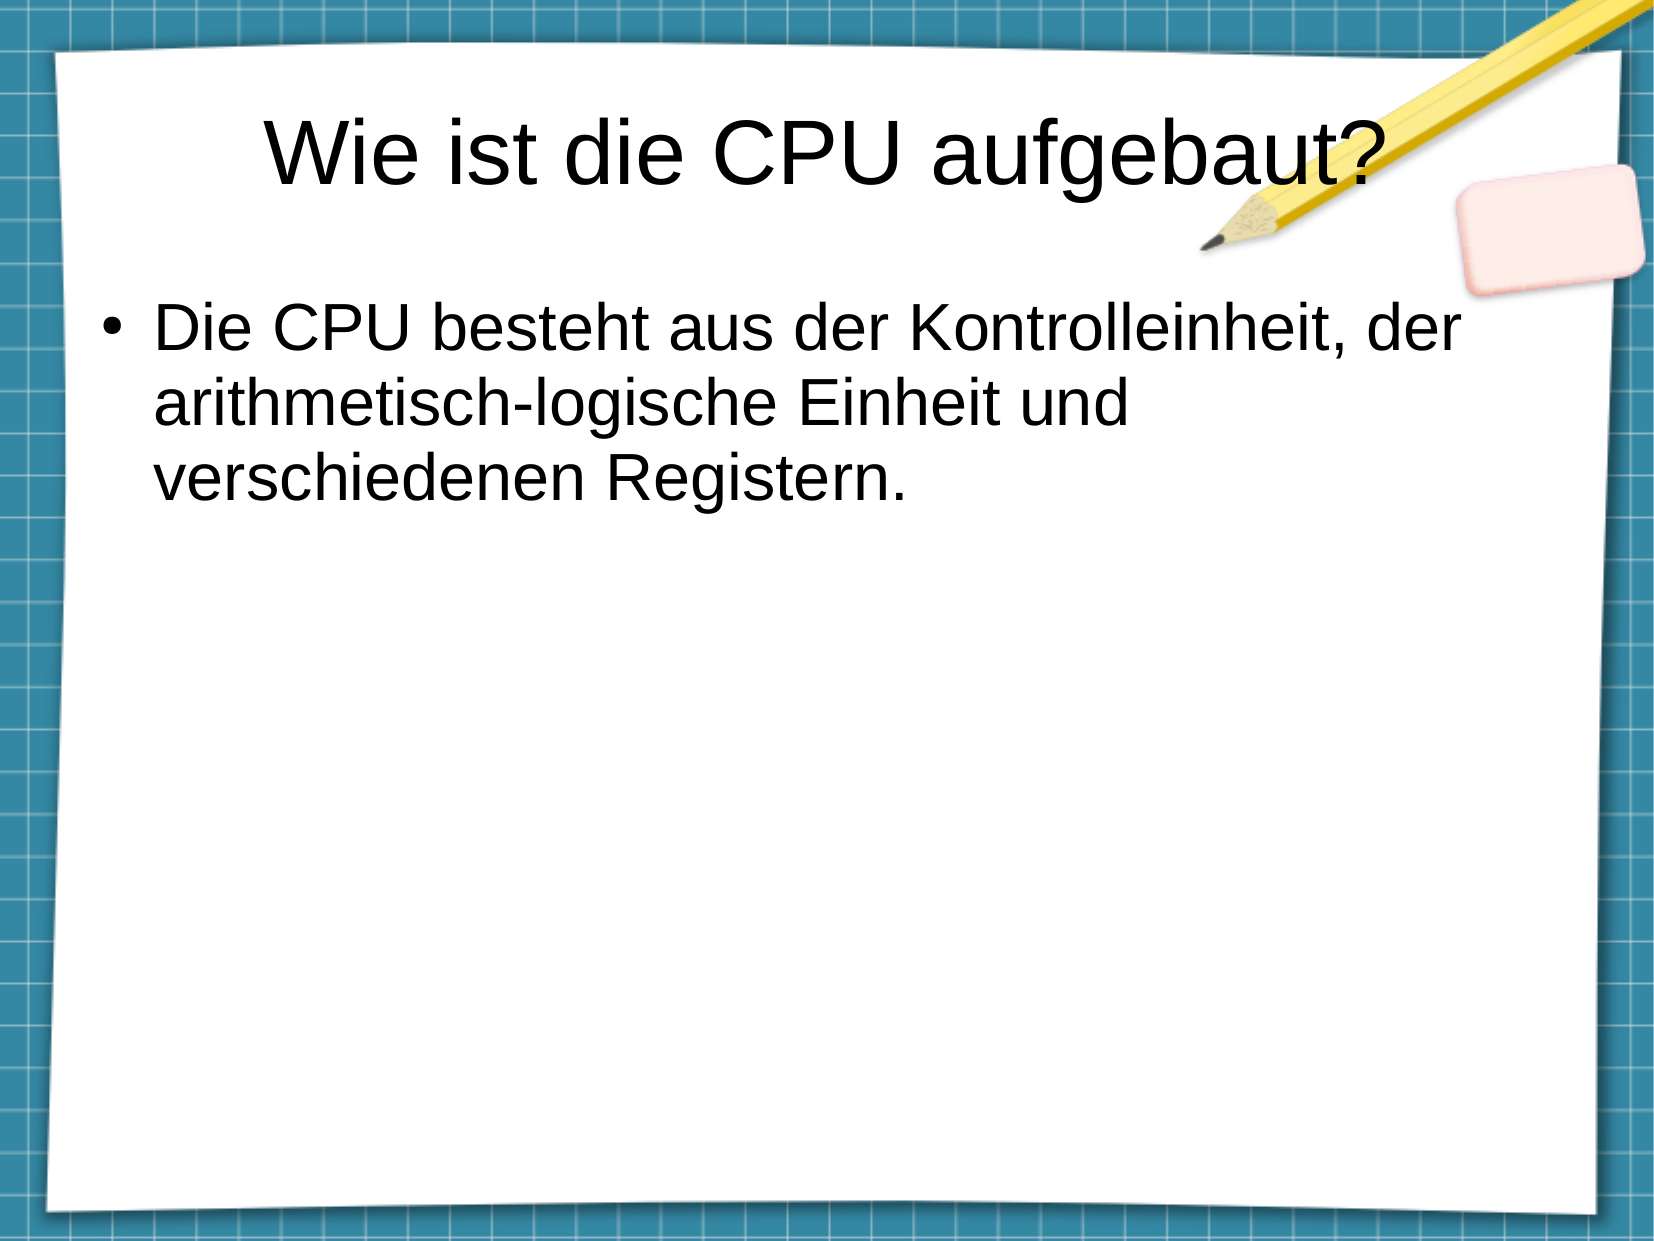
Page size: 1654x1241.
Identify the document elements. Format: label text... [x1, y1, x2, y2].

title Wie ist die CPU aufgebaut? [82, 49, 1571, 257]
list Die CPU besteht aus der Kontrolleinheit, der arithmetisch-logische Einheit und verschiedenen Registern. [82, 290, 1571, 709]
picture [0, 0, 1654, 1241]
